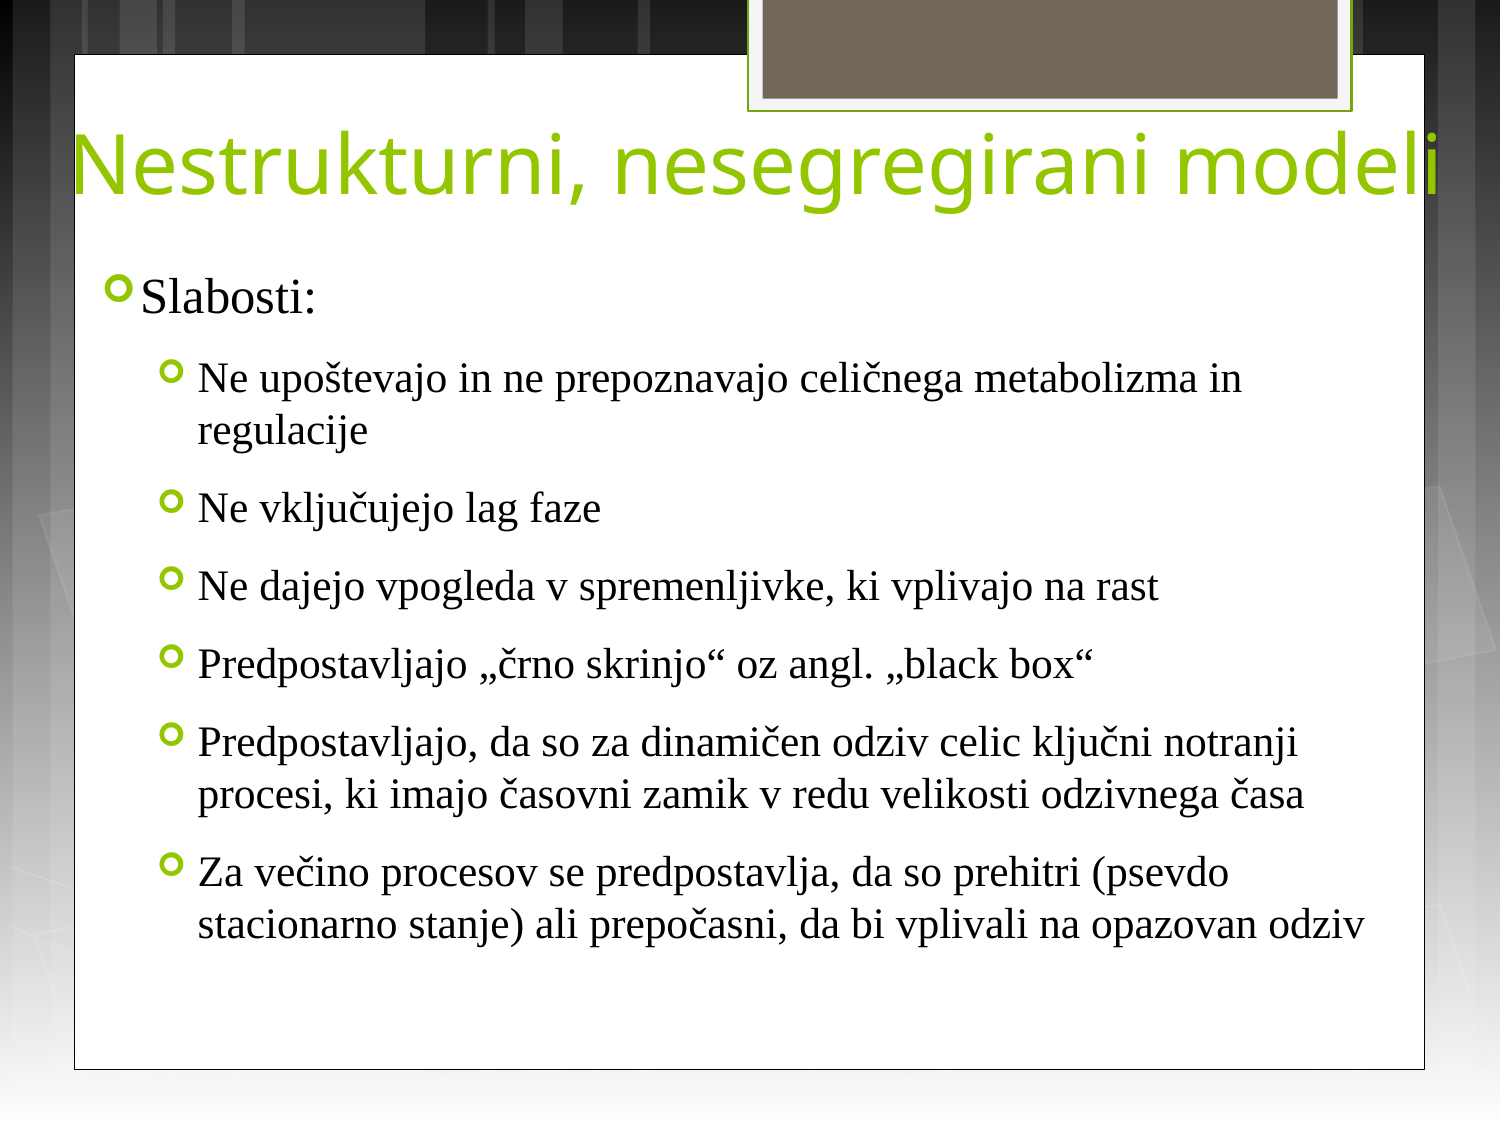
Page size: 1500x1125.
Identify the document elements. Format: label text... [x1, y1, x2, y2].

list Slabosti: Ne upoštevajo in ne prepoznavajo celičnega metabolizma in regulacije Ne vključujejo lag faze Ne dajejo vpogleda v spremenljivke, ki vplivajo na rast Predpostavljajo „črno skrinjo“ oz angl. „black box“ Predpostavljajo, da so za dinamičen odziv celic ključni notranji procesi, ki imajo časovni zamik v redu velikosti odzivnega časa Za večino procesov se predpostavlja, da so prehitri (psevdo stacionarno stanje) ali prepočasni, da bi vplivali na opazovan odziv [76, 255, 1388, 972]
title Nestrukturni, nesegregirani modeli [53, 30, 1466, 219]
